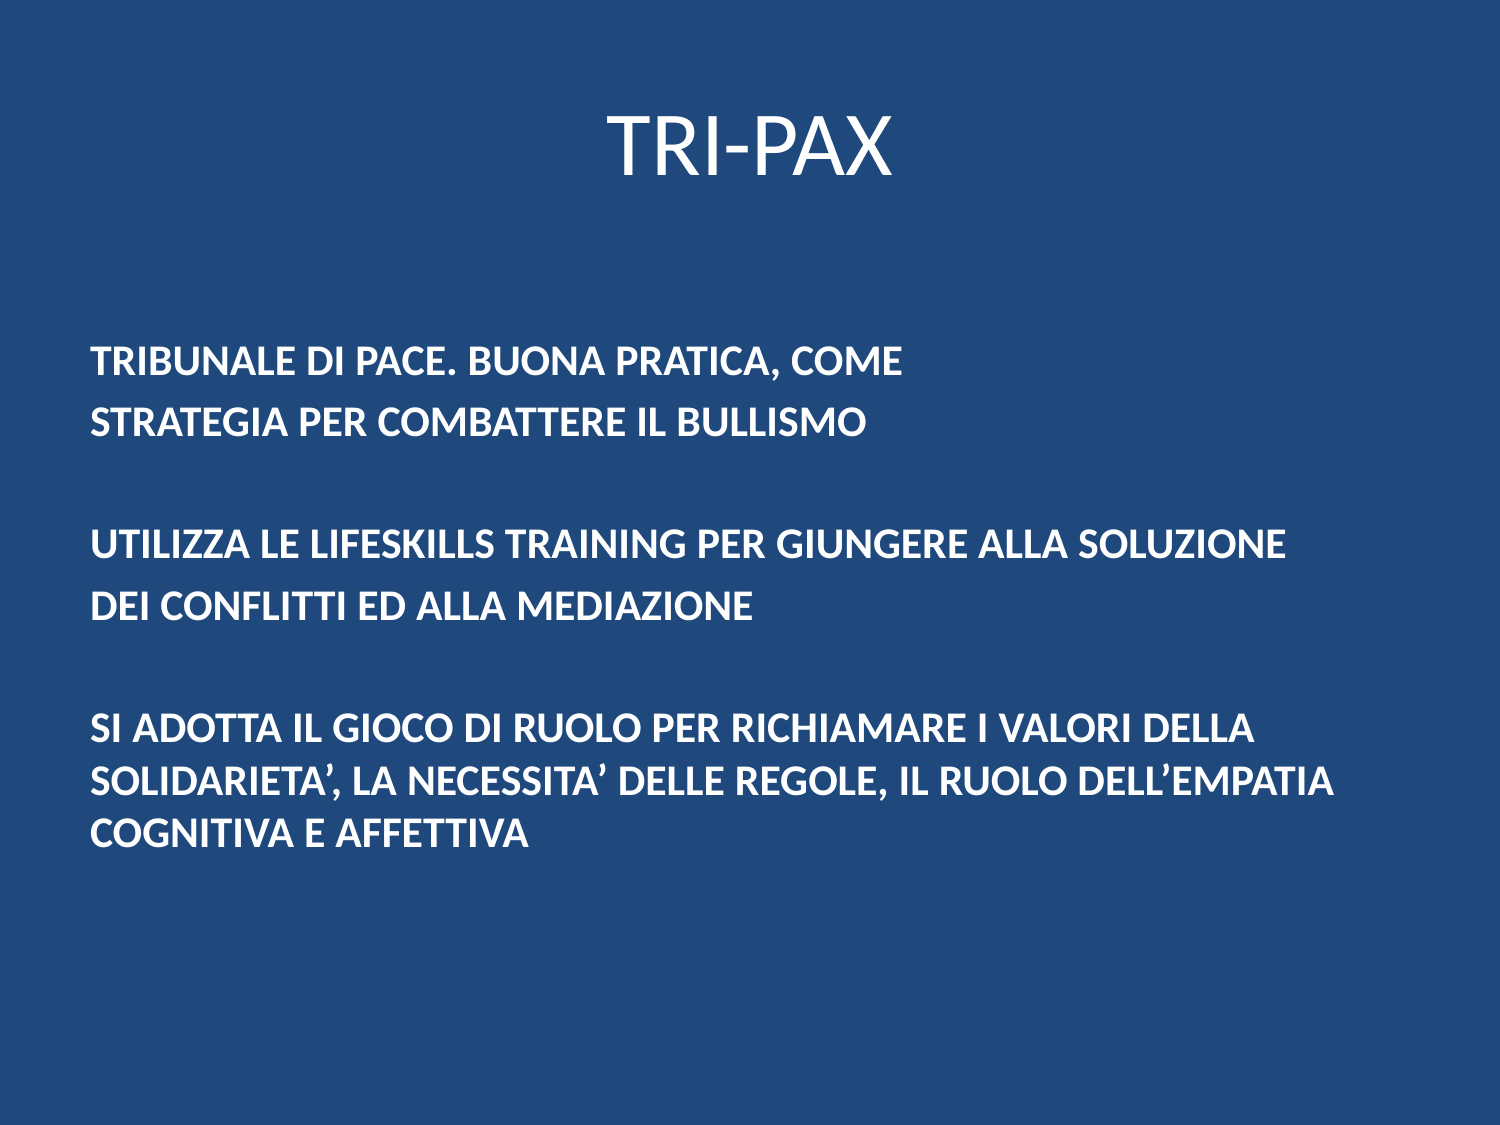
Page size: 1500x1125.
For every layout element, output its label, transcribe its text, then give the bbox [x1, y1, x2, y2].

list TRIBUNALE DI PACE. BUONA PRATICA, COME STRATEGIA PER COMBATTERE IL BULLISMO UTILIZZA LE LIFESKILLS TRAINING PER GIUNGERE ALLA SOLUZIONE DEI CONFLITTI ED ALLA MEDIAZIONE SI ADOTTA IL GIOCO DI RUOLO PER RICHIAMARE I VALORI DELLA SOLIDARIETA’, LA NECESSITA’ DELLE REGOLE, IL RUOLO DELL’EMPATIA COGNITIVA E AFFETTIVA [75, 262, 1425, 1005]
title TRI-PAX [75, 45, 1425, 233]
